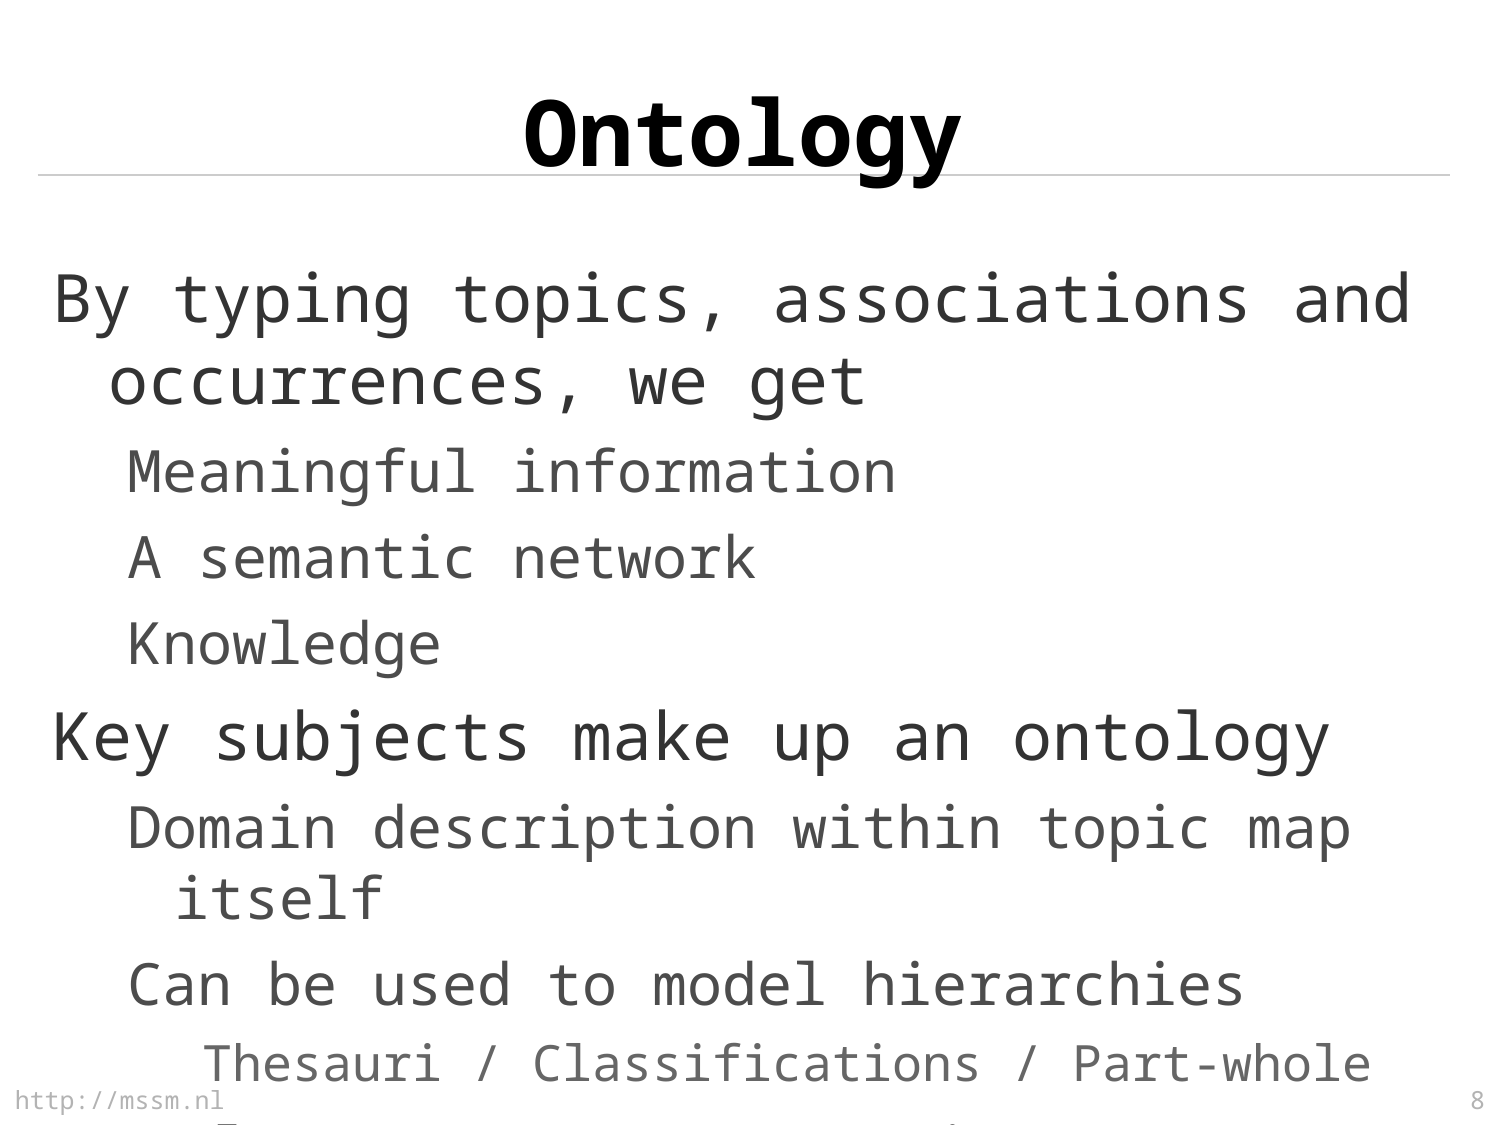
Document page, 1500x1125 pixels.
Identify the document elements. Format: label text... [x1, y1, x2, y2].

title Ontology [37, 37, 1450, 225]
list By typing topics, associations and occurrences, we get Meaningful information A semantic network Knowledge Key subjects make up an ontology Domain description within topic map itself Can be used to model hierarchies Thesauri / Classifications / Part-whole Ontology types are topics themselves [37, 249, 1450, 1076]
